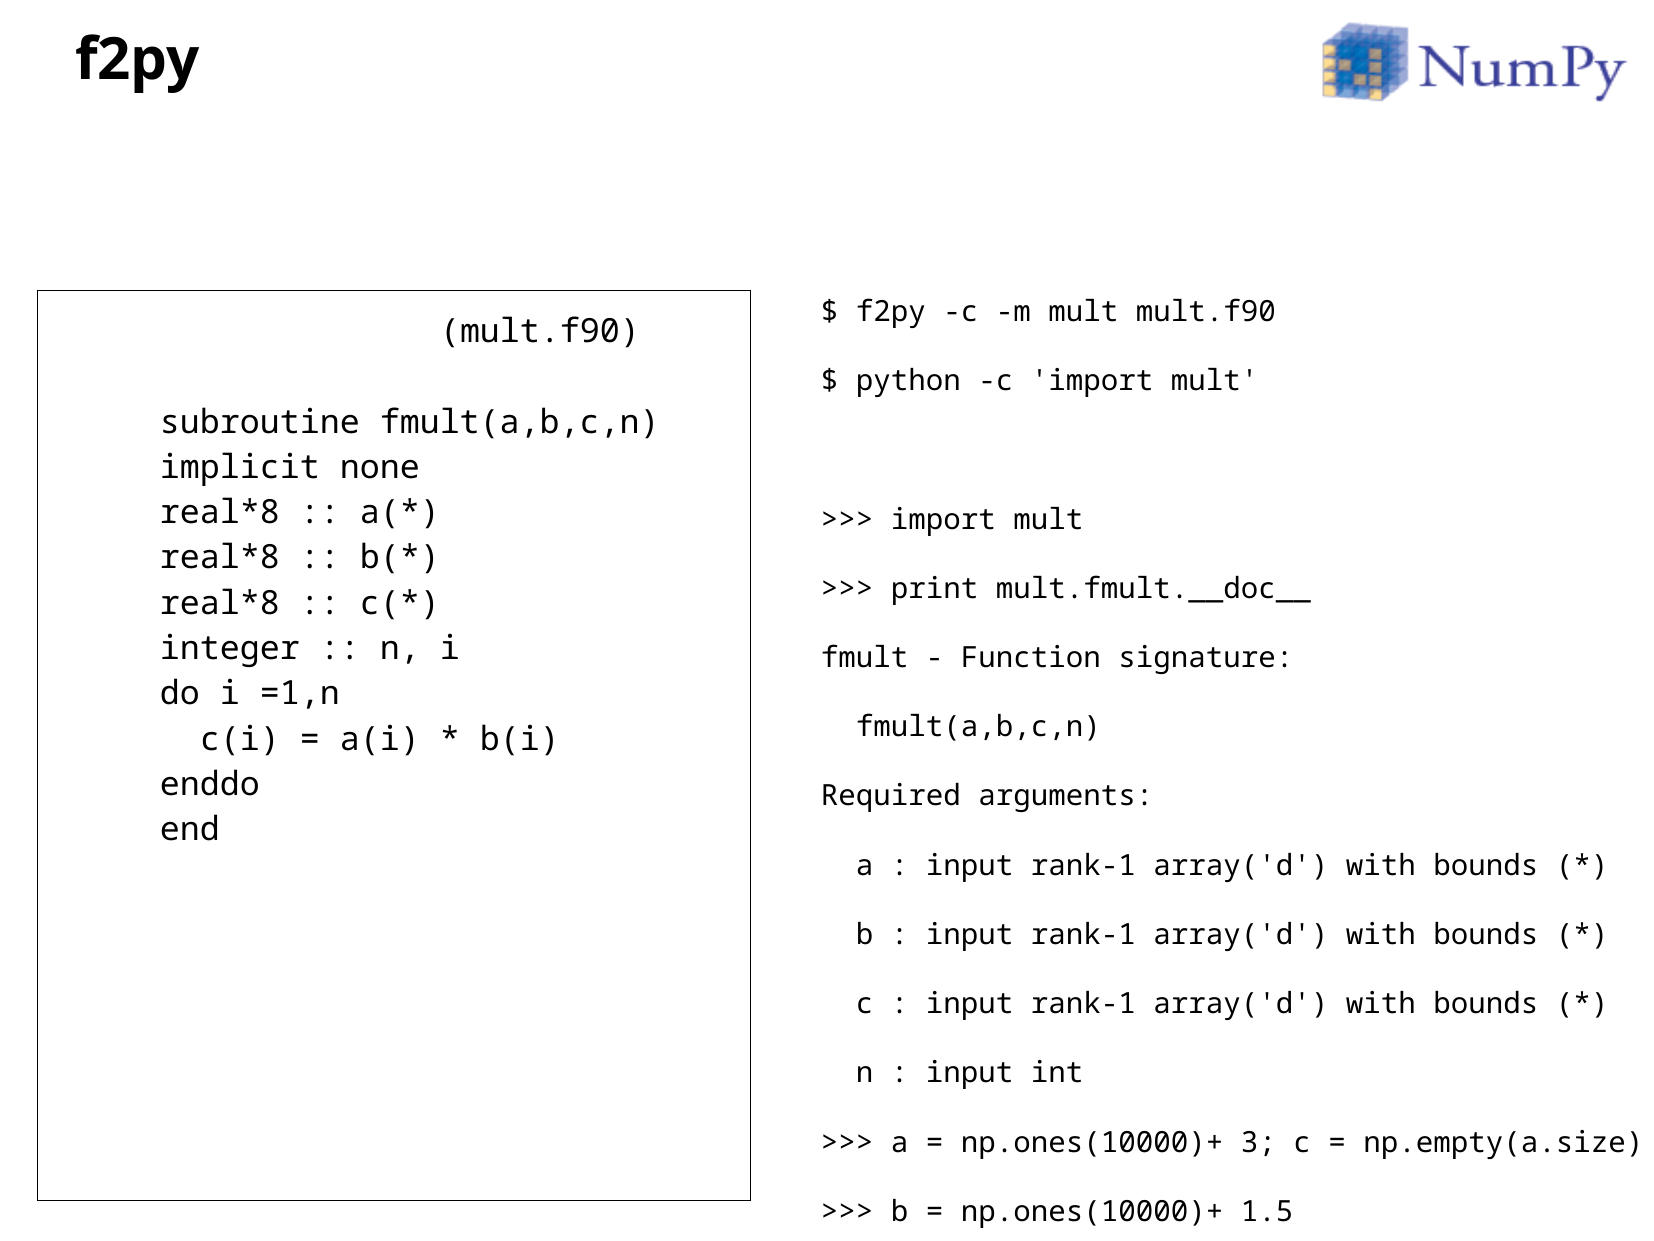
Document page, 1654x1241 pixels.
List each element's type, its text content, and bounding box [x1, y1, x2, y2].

text_box (mult.f90) subroutine fmult(a,b,c,n) implicit none real*8 :: a(*) real*8 :: b(*) real*8 :: c(*) integer :: n, i do i =1,n c(i) = a(i) * b(i) enddo end [74, 300, 713, 1179]
list $ f2py -c -m mult mult.f90 $ python -c 'import mult' >>> import mult >>> print mult.fmult.__doc__ fmult - Function signature: fmult(a,b,c,n) Required arguments: a : input rank-1 array('d') with bounds (*) b : input rank-1 array('d') with bounds (*) c : input rank-1 array('d') with bounds (*) n : input int >>> a = np.ones(10000)+ 3; c = np.empty(a.size) >>> b = np.ones(10000)+ 1.5 >>> mult.fmult(a,b,c,a.size) [749, 290, 1654, 1201]
picture [1302, 13, 1635, 113]
title f2py [75, 0, 1576, 113]
list [37, 290, 749, 1201]
